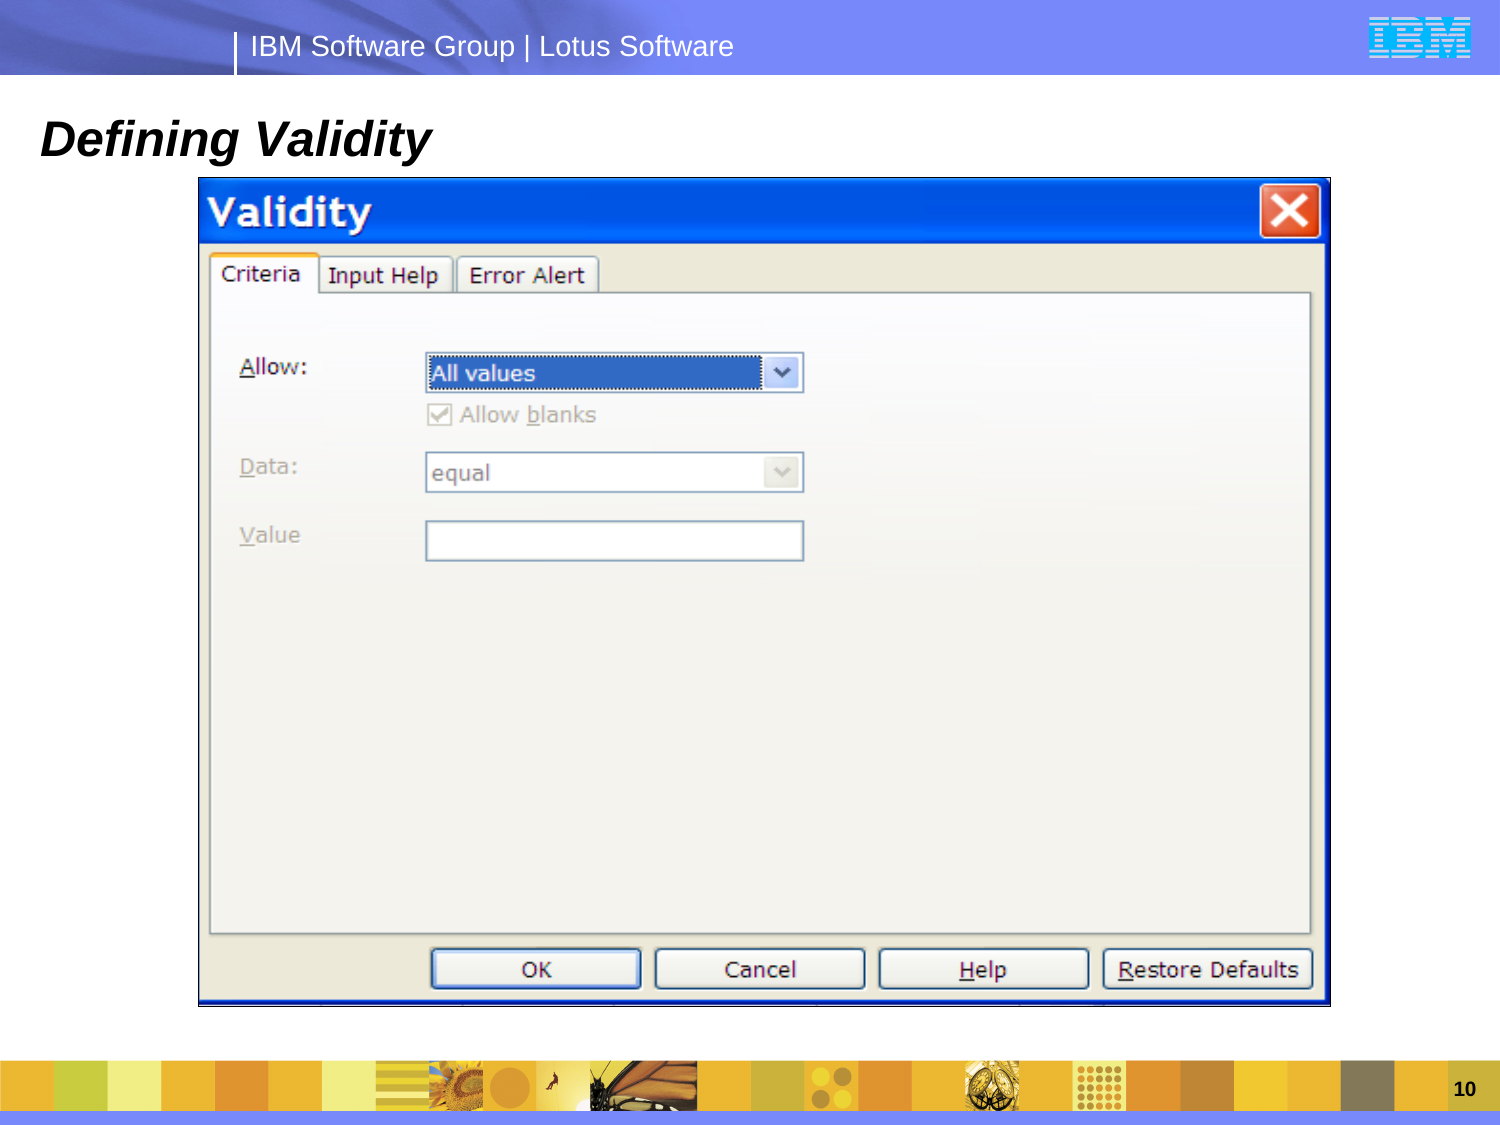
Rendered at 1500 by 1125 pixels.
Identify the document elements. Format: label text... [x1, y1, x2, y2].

picture [198, 177, 1331, 1007]
picture [0, 0, 1500, 75]
picture [0, 1060, 1500, 1111]
title Defining Validity [25, 106, 1378, 189]
